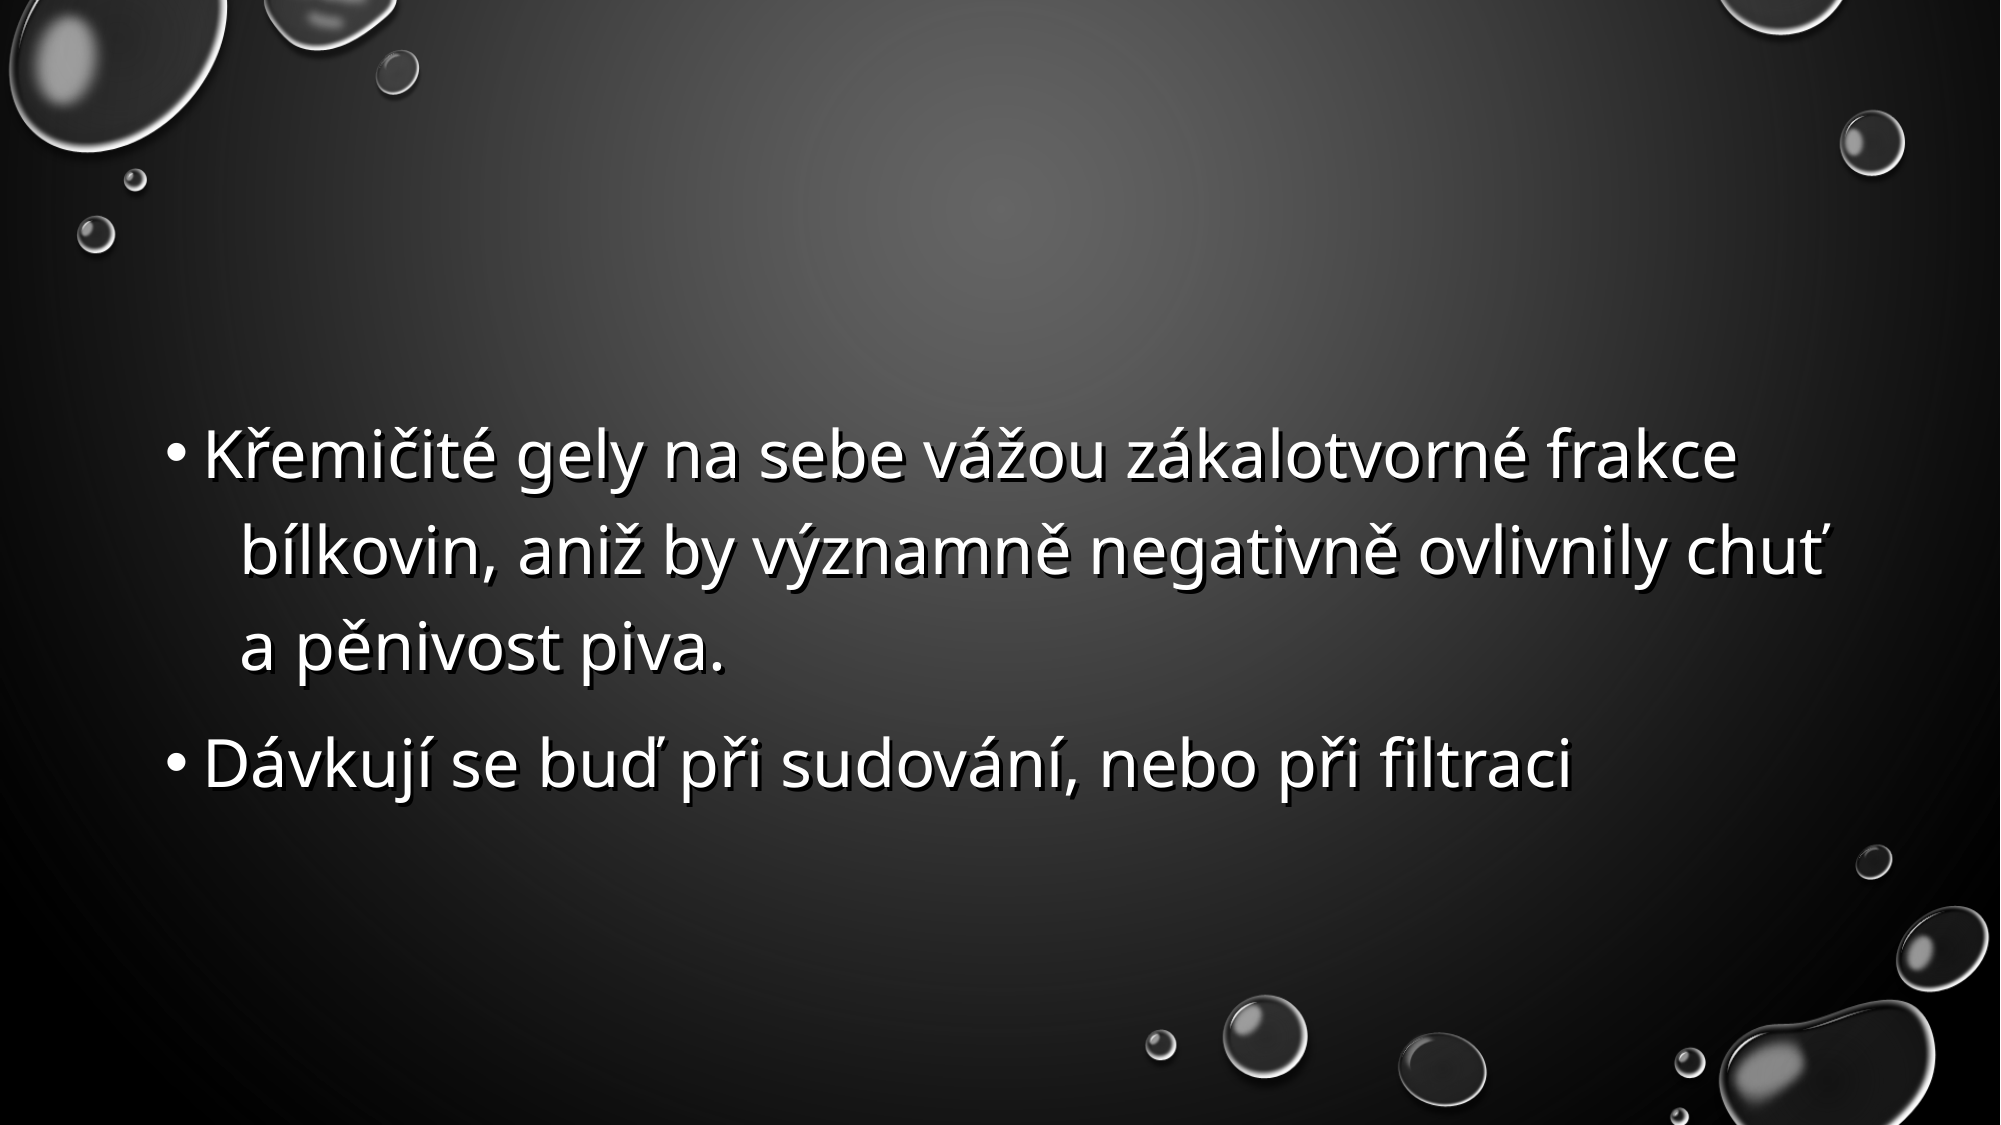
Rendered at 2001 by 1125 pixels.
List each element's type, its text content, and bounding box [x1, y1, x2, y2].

list Křemičité gely na sebe vážou zákalotvorné frakce bílkovin, aniž by významně negativně ovlivnily chuť a pěnivost piva. Dávkují se buď při sudování, nebo při filtraci [149, 388, 1850, 950]
title [149, 101, 1851, 364]
